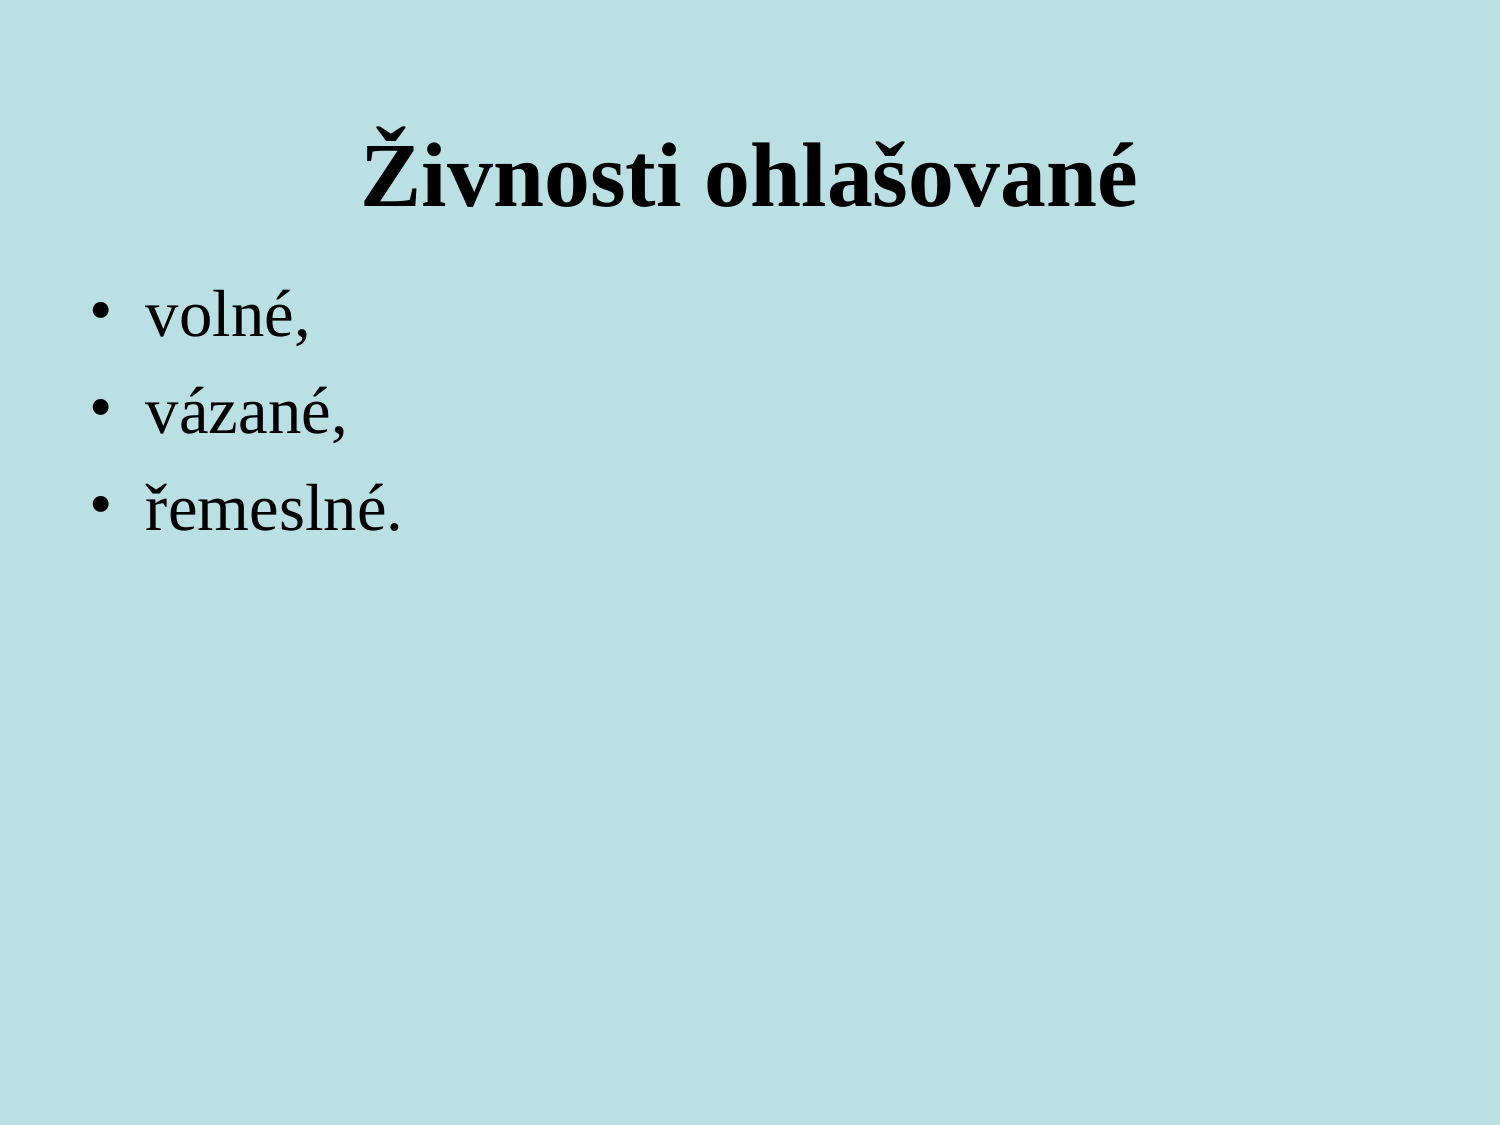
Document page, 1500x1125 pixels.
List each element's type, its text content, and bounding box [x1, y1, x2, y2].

title Živnosti ohlašované [75, 44, 1426, 233]
list volné, vázané, řemeslné. [75, 262, 1426, 1006]
